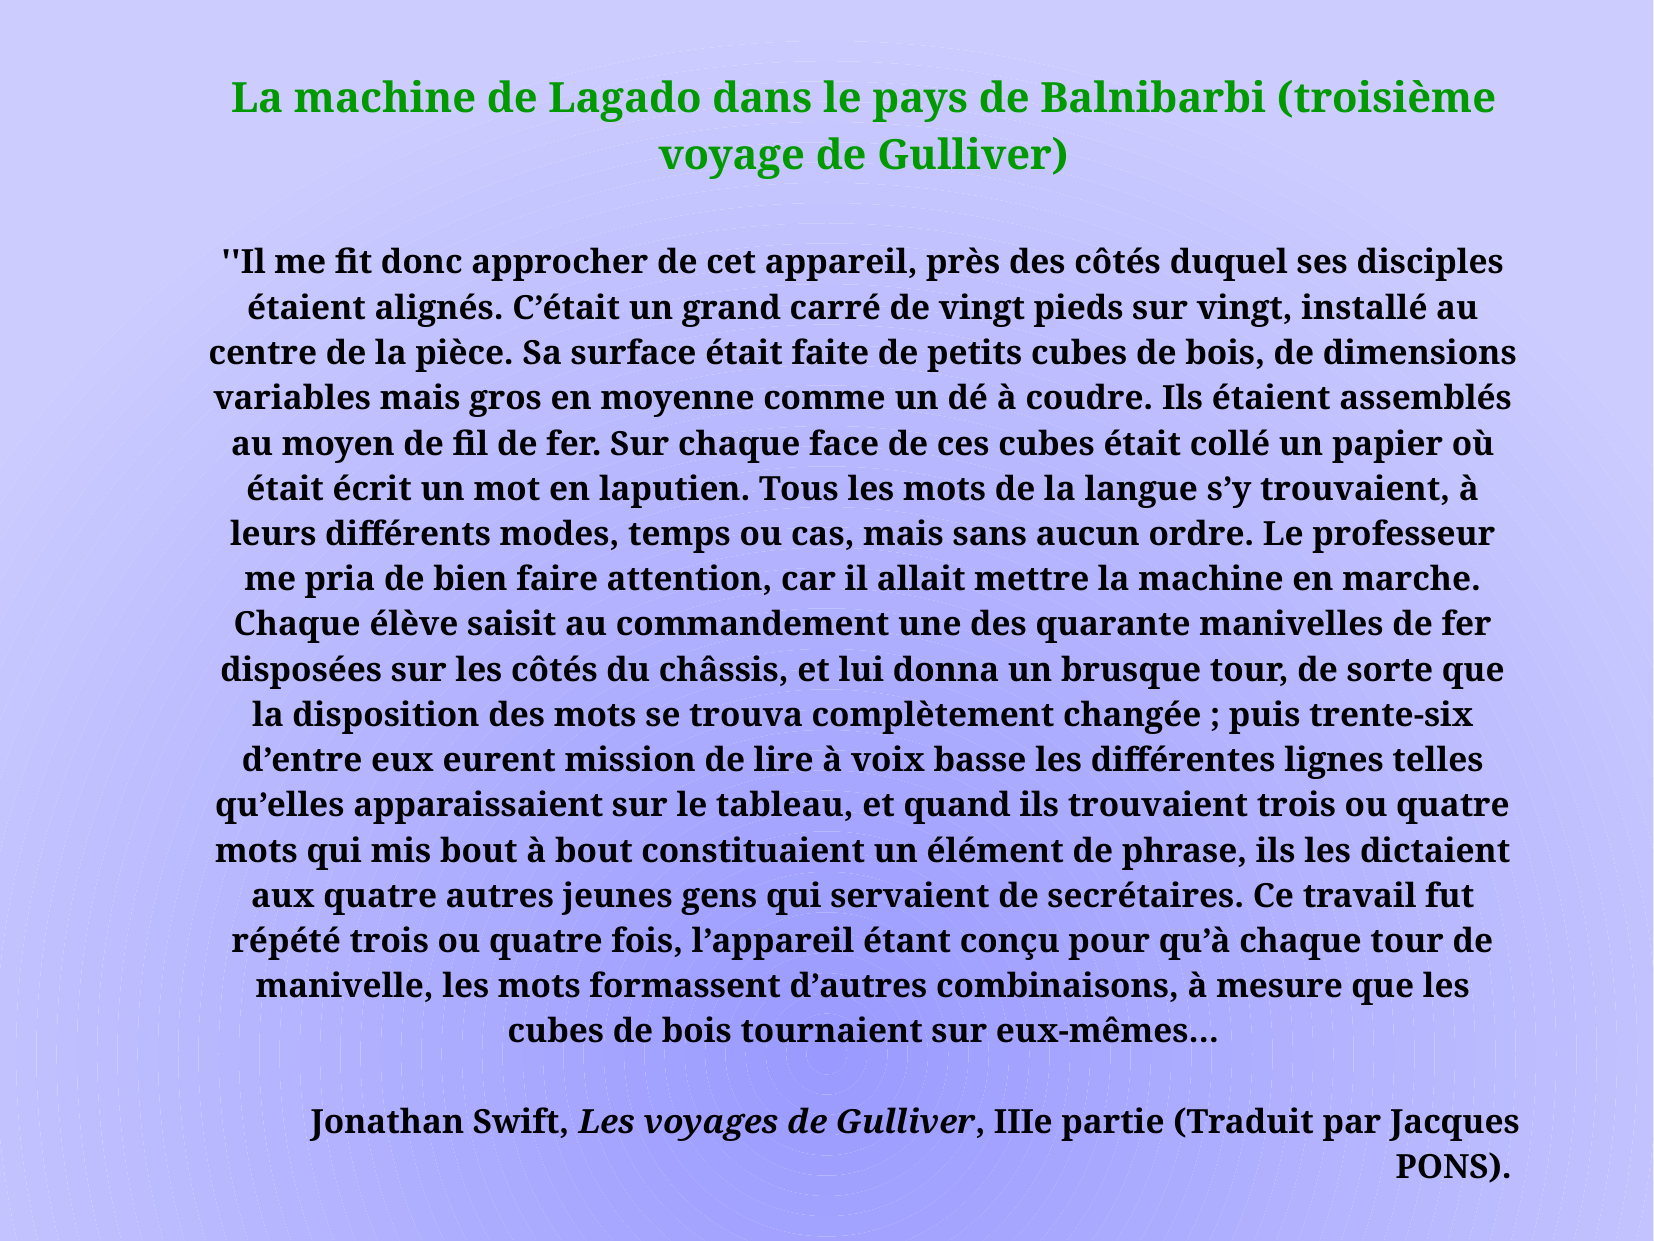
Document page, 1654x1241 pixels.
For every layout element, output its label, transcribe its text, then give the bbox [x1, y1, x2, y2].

text_box La machine de Lagado dans le pays de Balnibarbi (troisième voyage de Gulliver) ''Il me fit donc approcher de cet appareil, près des côtés duquel ses disciples étaient alignés. C’était un grand carré de vingt pieds sur vingt, installé au centre de la pièce. Sa surface était faite de petits cubes de bois, de dimensions variables mais gros en moyenne comme un dé à coudre. Ils étaient assemblés au moyen de fil de fer. Sur chaque face de ces cubes était collé un papier où était écrit un mot en laputien. Tous les mots de la langue s’y trouvaient, à leurs différents modes, temps ou cas, mais sans aucun ordre. Le professeur me pria de bien faire attention, car il allait mettre la machine en marche. Chaque élève saisit au commandement une des quarante manivelles de fer disposées sur les côtés du châssis, et lui donna un brusque tour, de sorte que la disposition des mots se trouva complètement changée ; puis trente-six d’entre eux eurent mission de lire à voix basse les différentes lignes telles qu’elles apparaissaient sur le tableau, et quand ils trouvaient trois ou quatre mots qui mis bout à bout constituaient un élément de phrase, ils les dictaient aux quatre autres jeunes gens qui servaient de secrétaires. Ce travail fut répété trois ou quatre fois, l’appareil étant conçu pour qu’à chaque tour de manivelle, les mots formassent d’autres combinaisons, à mesure que les cubes de bois tournaient sur eux-mêmes… Jonathan Swift, Les voyages de Gulliver, IIIe partie (Traduit par Jacques PONS). [192, 60, 1536, 1054]
